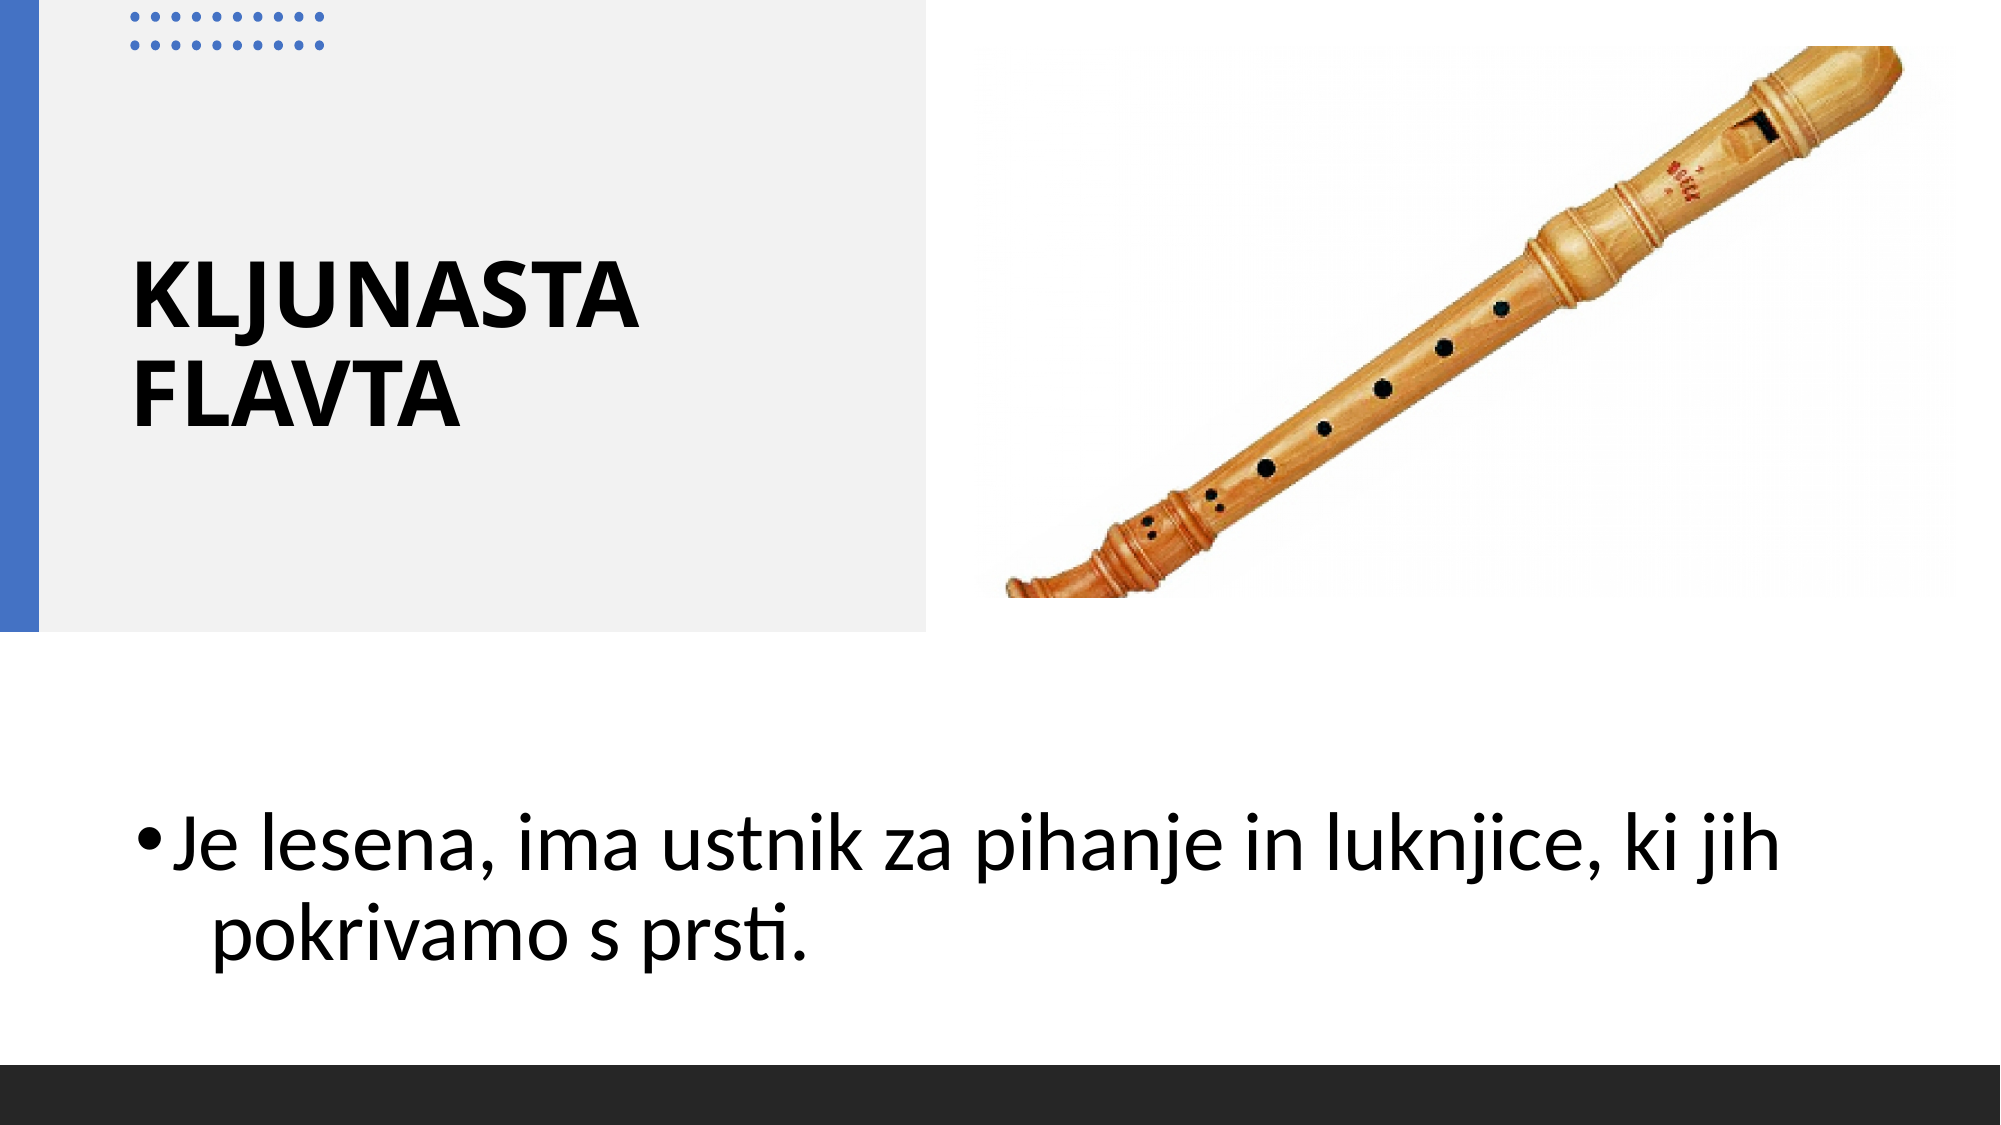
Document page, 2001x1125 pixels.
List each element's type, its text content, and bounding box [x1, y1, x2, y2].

text_box [0, 0, 2000, 1125]
picture [974, 46, 1956, 598]
title KLJUNASTA FLAVTA [115, 116, 830, 579]
list Je lesena, ima ustnik za pihanje in luknjice, ki jih pokrivamo s prsti. [120, 672, 1890, 1033]
